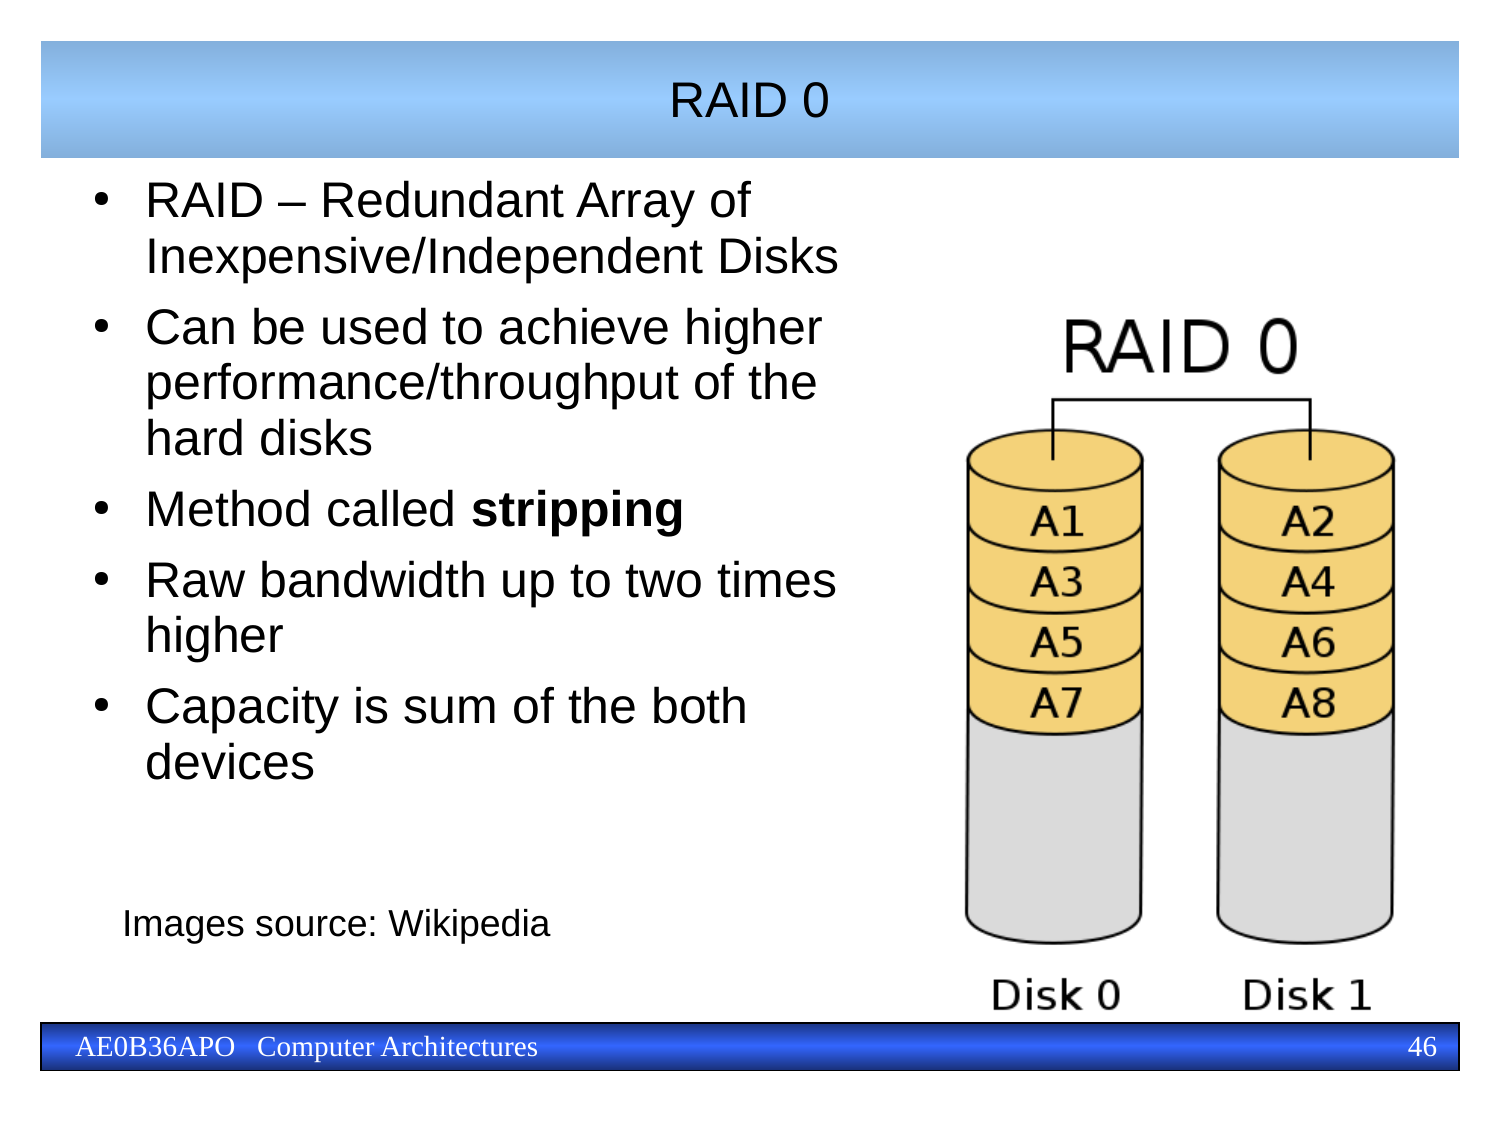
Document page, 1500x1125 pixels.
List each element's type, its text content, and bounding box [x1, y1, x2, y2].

picture [932, 294, 1424, 1051]
title RAID 0 [41, 41, 1459, 158]
text_box Images source: Wikipedia [107, 894, 761, 952]
list RAID – Redundant Array of Inexpensive/Independent Disks Can be used to achieve higher performance/throughput of the hard disks Method called stripping Raw bandwidth up to two times higher Capacity is sum of the both devices [75, 172, 877, 976]
